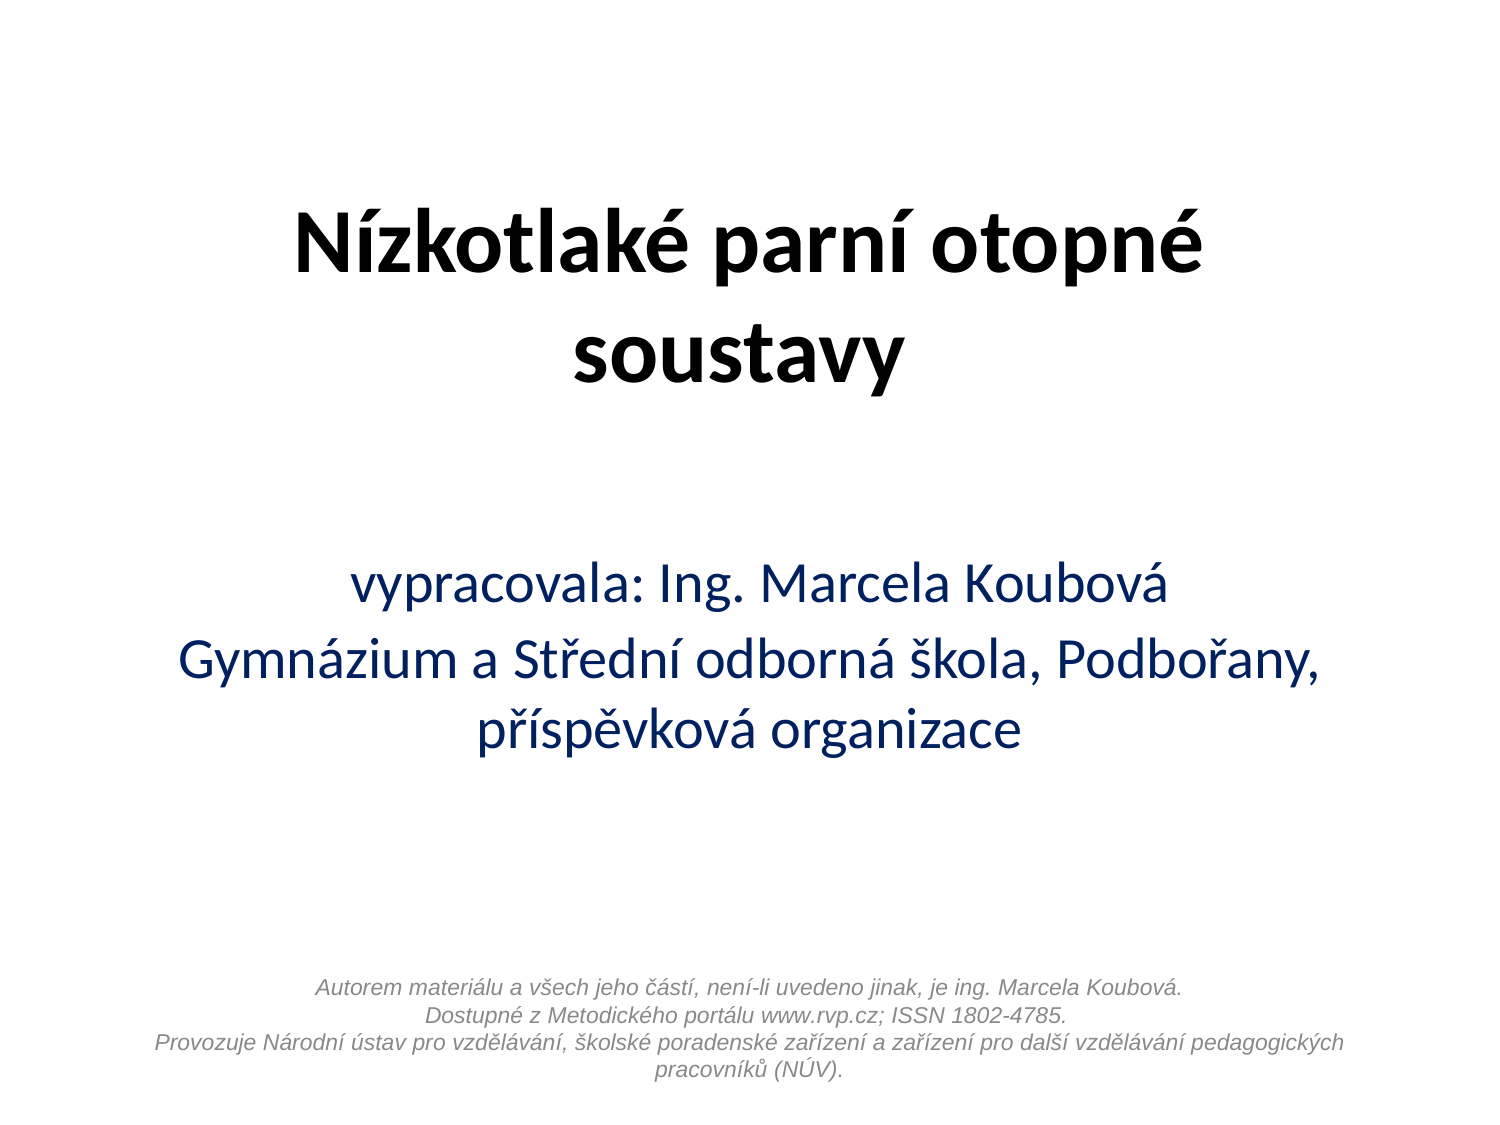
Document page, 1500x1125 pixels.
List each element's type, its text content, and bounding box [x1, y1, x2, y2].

text_box Autorem materiálu a všech jeho částí, není-li uvedeno jinak, je ing. Marcela Koubová. Dostupné z Metodického portálu www.rvp.cz; ISSN 1802-4785. Provozuje Národní ústav pro vzdělávání, školské poradenské zařízení a zařízení pro další vzdělávání pedagogických pracovníků (NÚV). [135, 1011, 1365, 1072]
title Nízkotlaké parní otopné soustavy vypracovala: Ing. Marcela Koubová Gymnázium a Střední odborná škola, Podbořany, příspěvková organizace [112, 173, 1388, 769]
